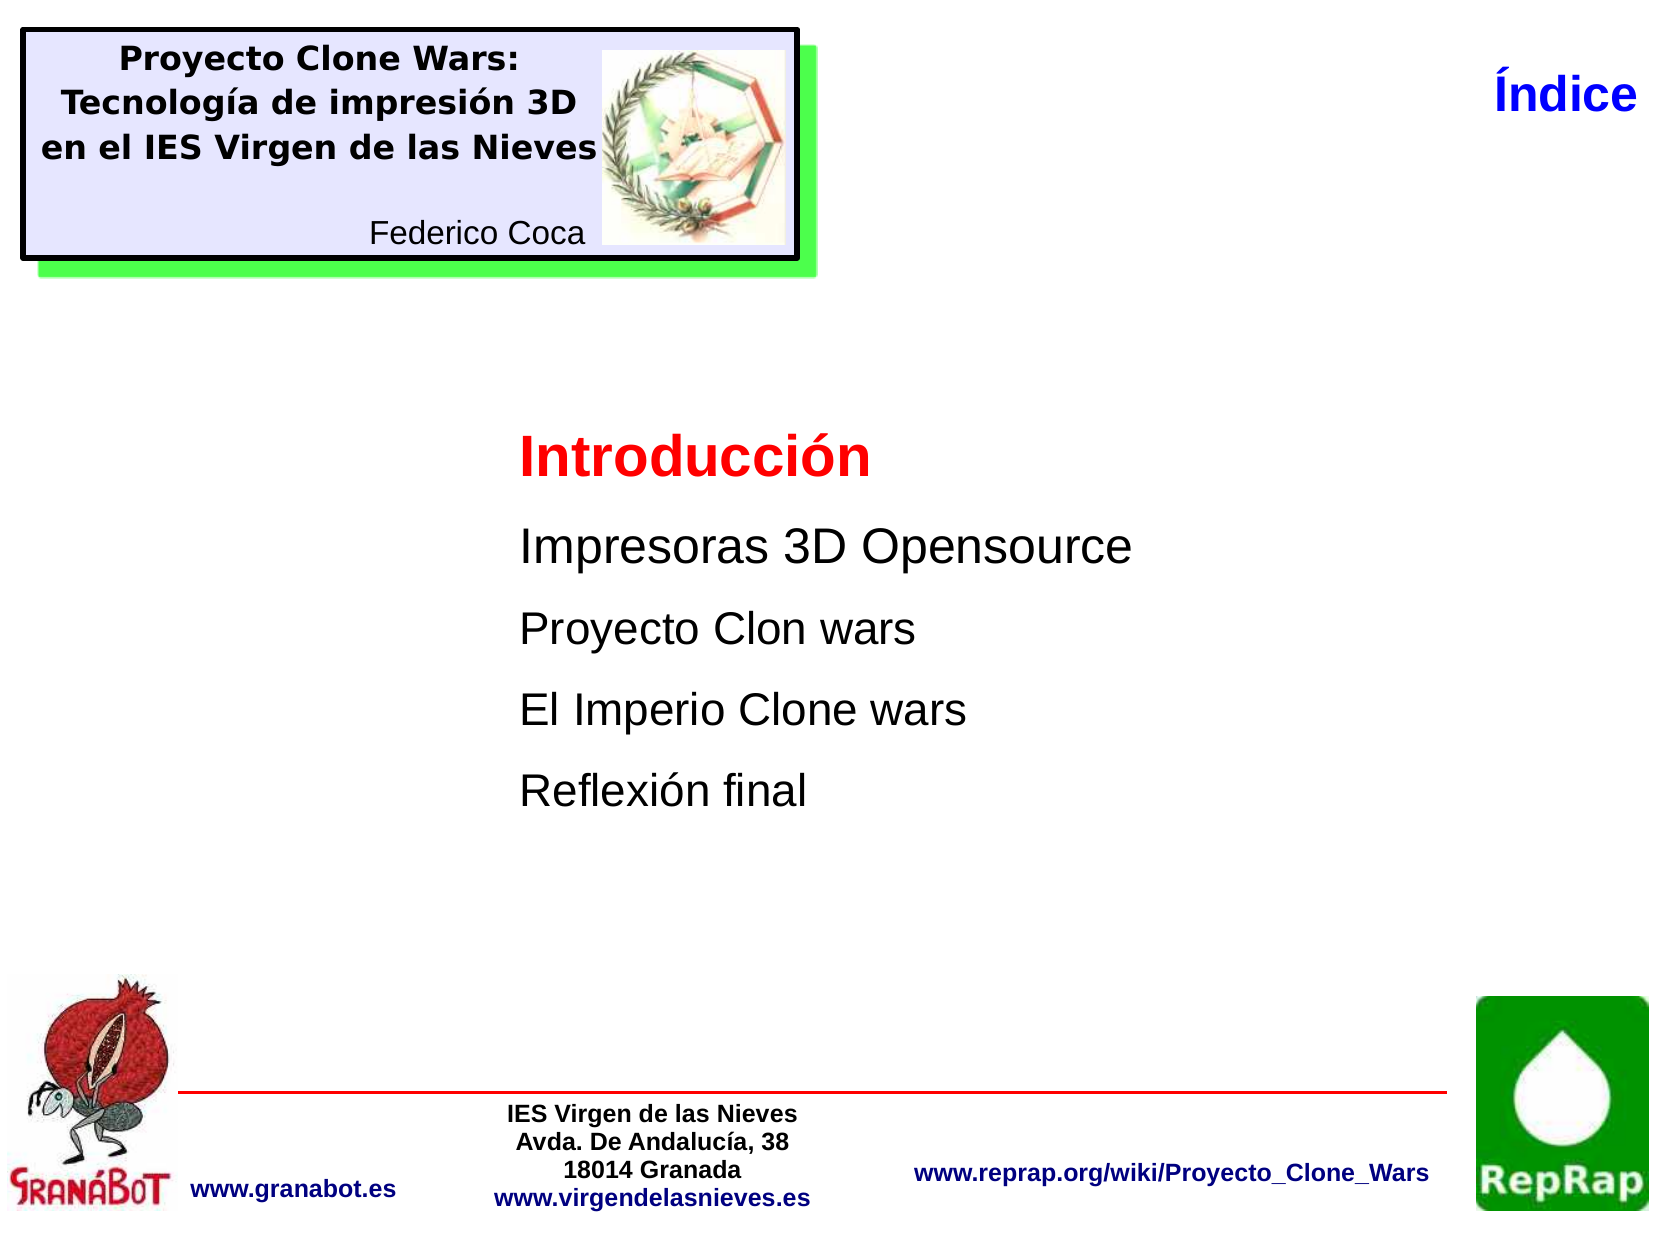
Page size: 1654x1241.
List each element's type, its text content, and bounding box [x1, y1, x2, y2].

picture [7, 974, 178, 1211]
picture [602, 50, 786, 245]
text_box Proyecto Clone Wars: Tecnología de impresión 3D en el IES Virgen de las Nieves [23, 29, 798, 259]
text_box www.granabot.es [178, 1167, 414, 1211]
text_box Federico Coca [354, 206, 601, 259]
picture [1476, 996, 1649, 1211]
text_box IES Virgen de las Nieves Avda. De Andalucía, 38 18014 Granada www.virgendelasnieves.es [479, 1092, 827, 1223]
text_box www.reprap.org/wiki/Proyecto_Clone_Wars [899, 1151, 1447, 1196]
text_box Introducción Impresoras 3D Opensource Proyecto Clon wars El Imperio Clone wars Reflexión final [504, 415, 1149, 825]
text_box Índice [1479, 59, 1654, 131]
